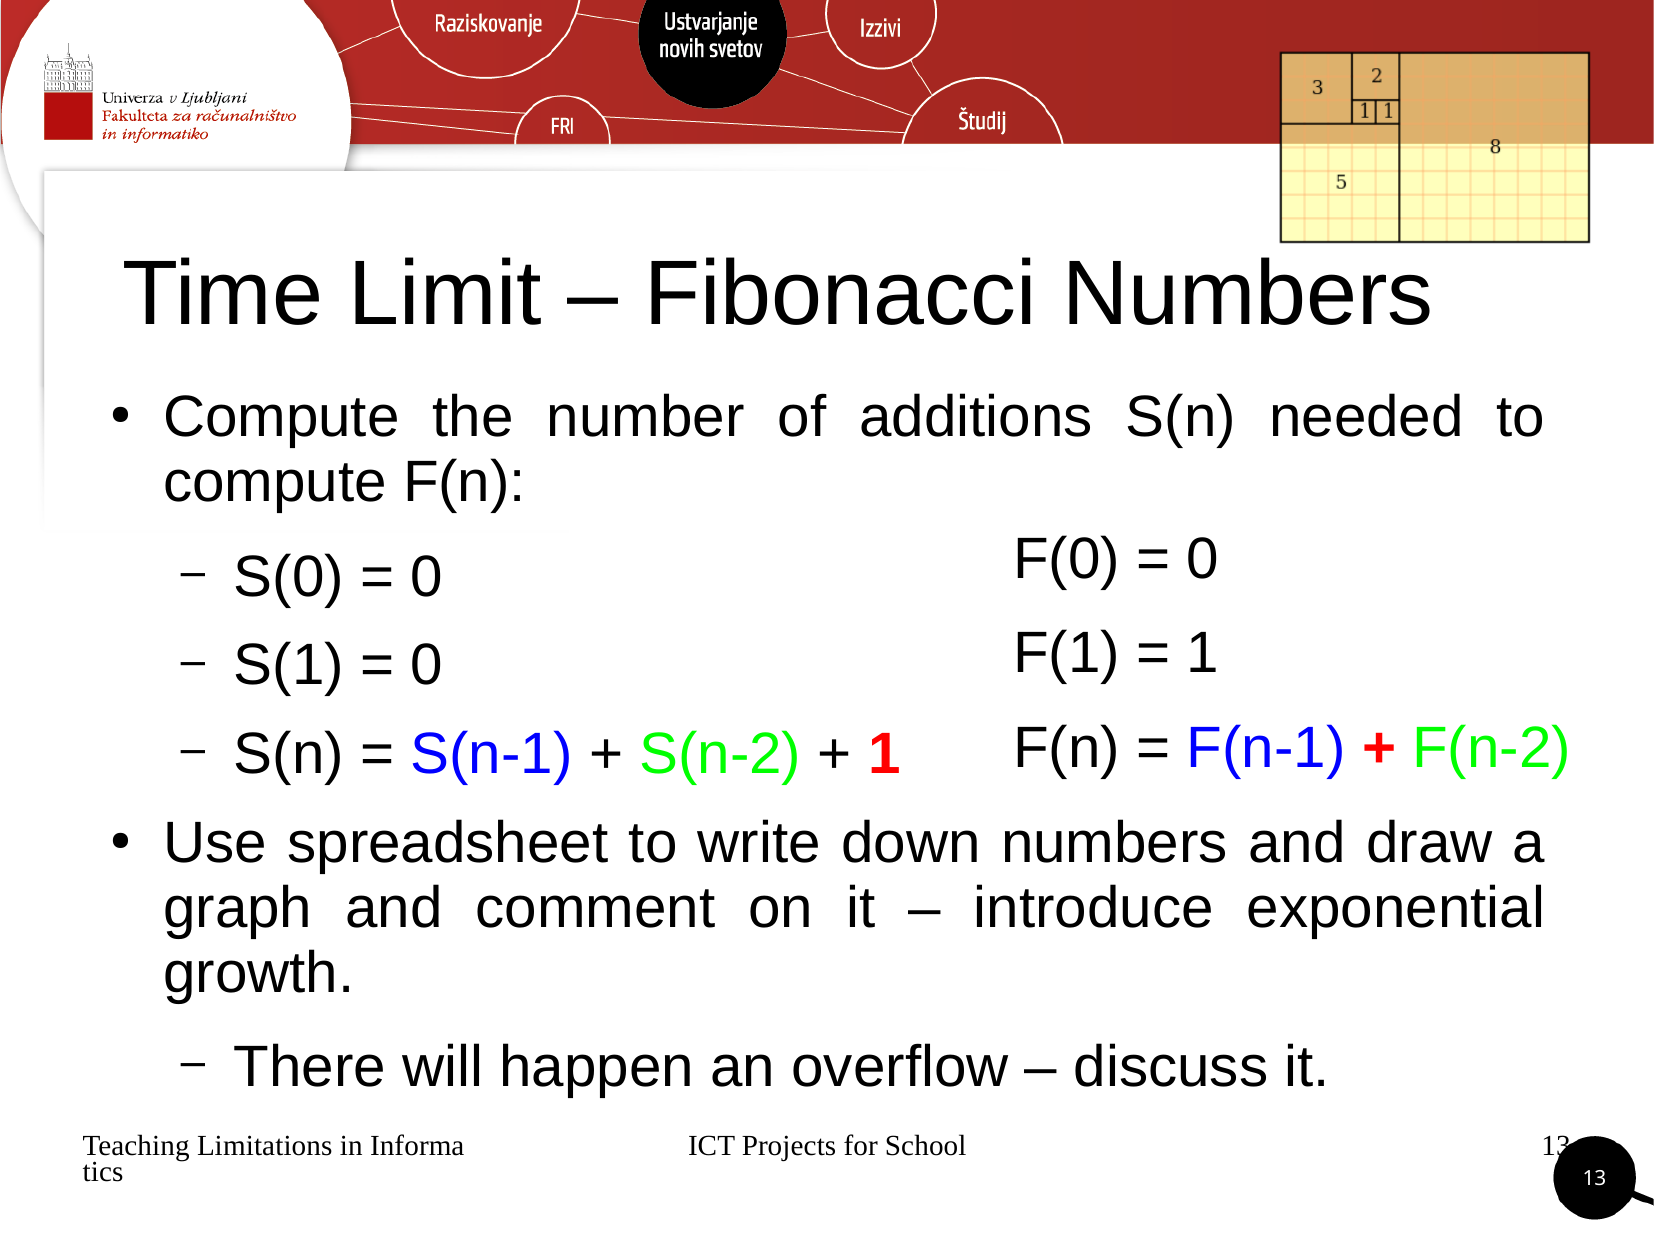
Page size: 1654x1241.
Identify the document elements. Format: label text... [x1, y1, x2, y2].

list F(0) = 0 F(1) = 1 F(n) = F(n-1) + F(n-2) [1013, 525, 1595, 845]
text_box <številka> [1553, 1145, 1636, 1212]
title Time Limit – Fibonacci Numbers [35, 188, 1524, 397]
picture [0, 0, 1654, 1241]
list Compute the number of additions S(n) needed to compute F(n): S(0) = 0 S(1) = 0 S(n) = S(n-1) + S(n-2) + 1 Use spreadsheet to write down numbers and draw a graph and comment on it – introduce exponential growth. There will happen an overflow – discuss it. [92, 383, 1548, 1022]
